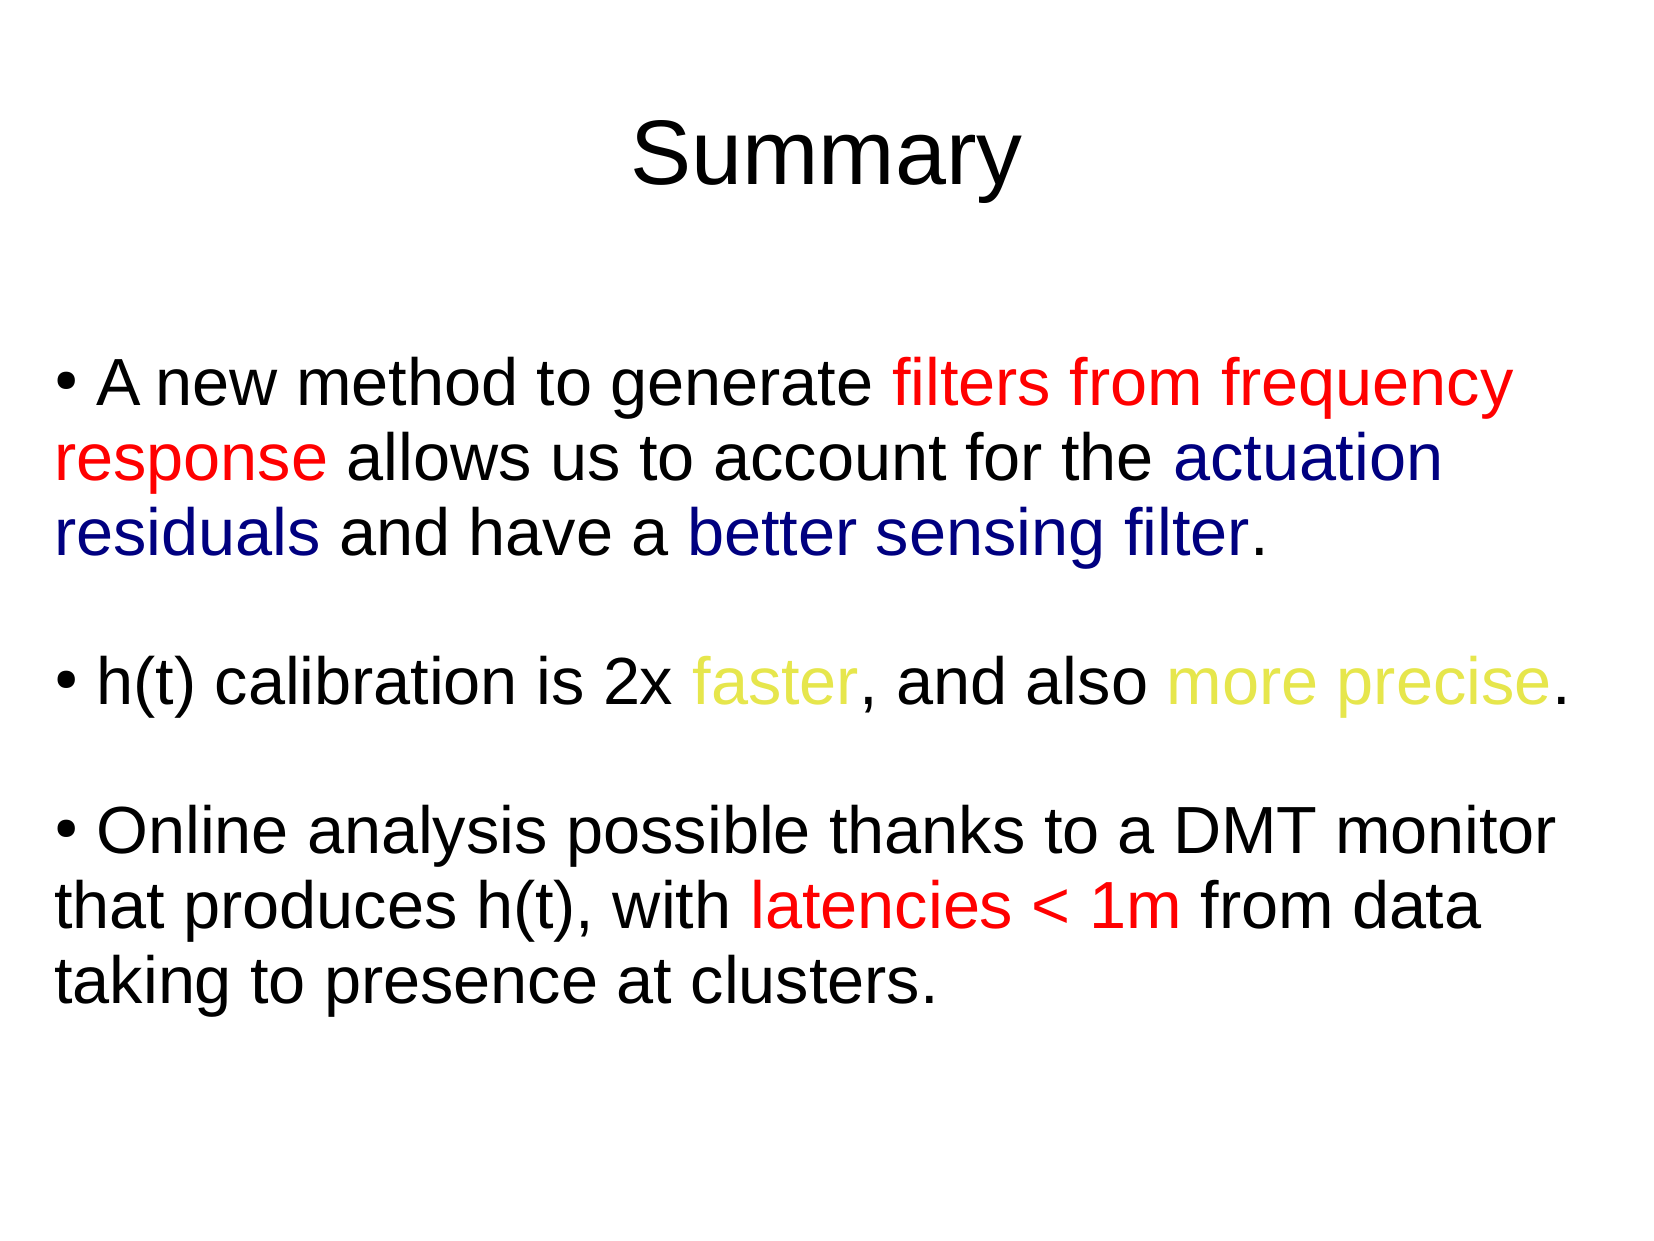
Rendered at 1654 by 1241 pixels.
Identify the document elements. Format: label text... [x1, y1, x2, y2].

title Summary [82, 56, 1571, 250]
text_box A new method to generate filters from frequency response allows us to account for the actuation residuals and have a better sensing filter. h(t) calibration is 2x faster, and also more precise. Online analysis possible thanks to a DMT monitor that produces h(t), with latencies < 1m from data taking to presence at clusters. [39, 337, 1619, 1100]
